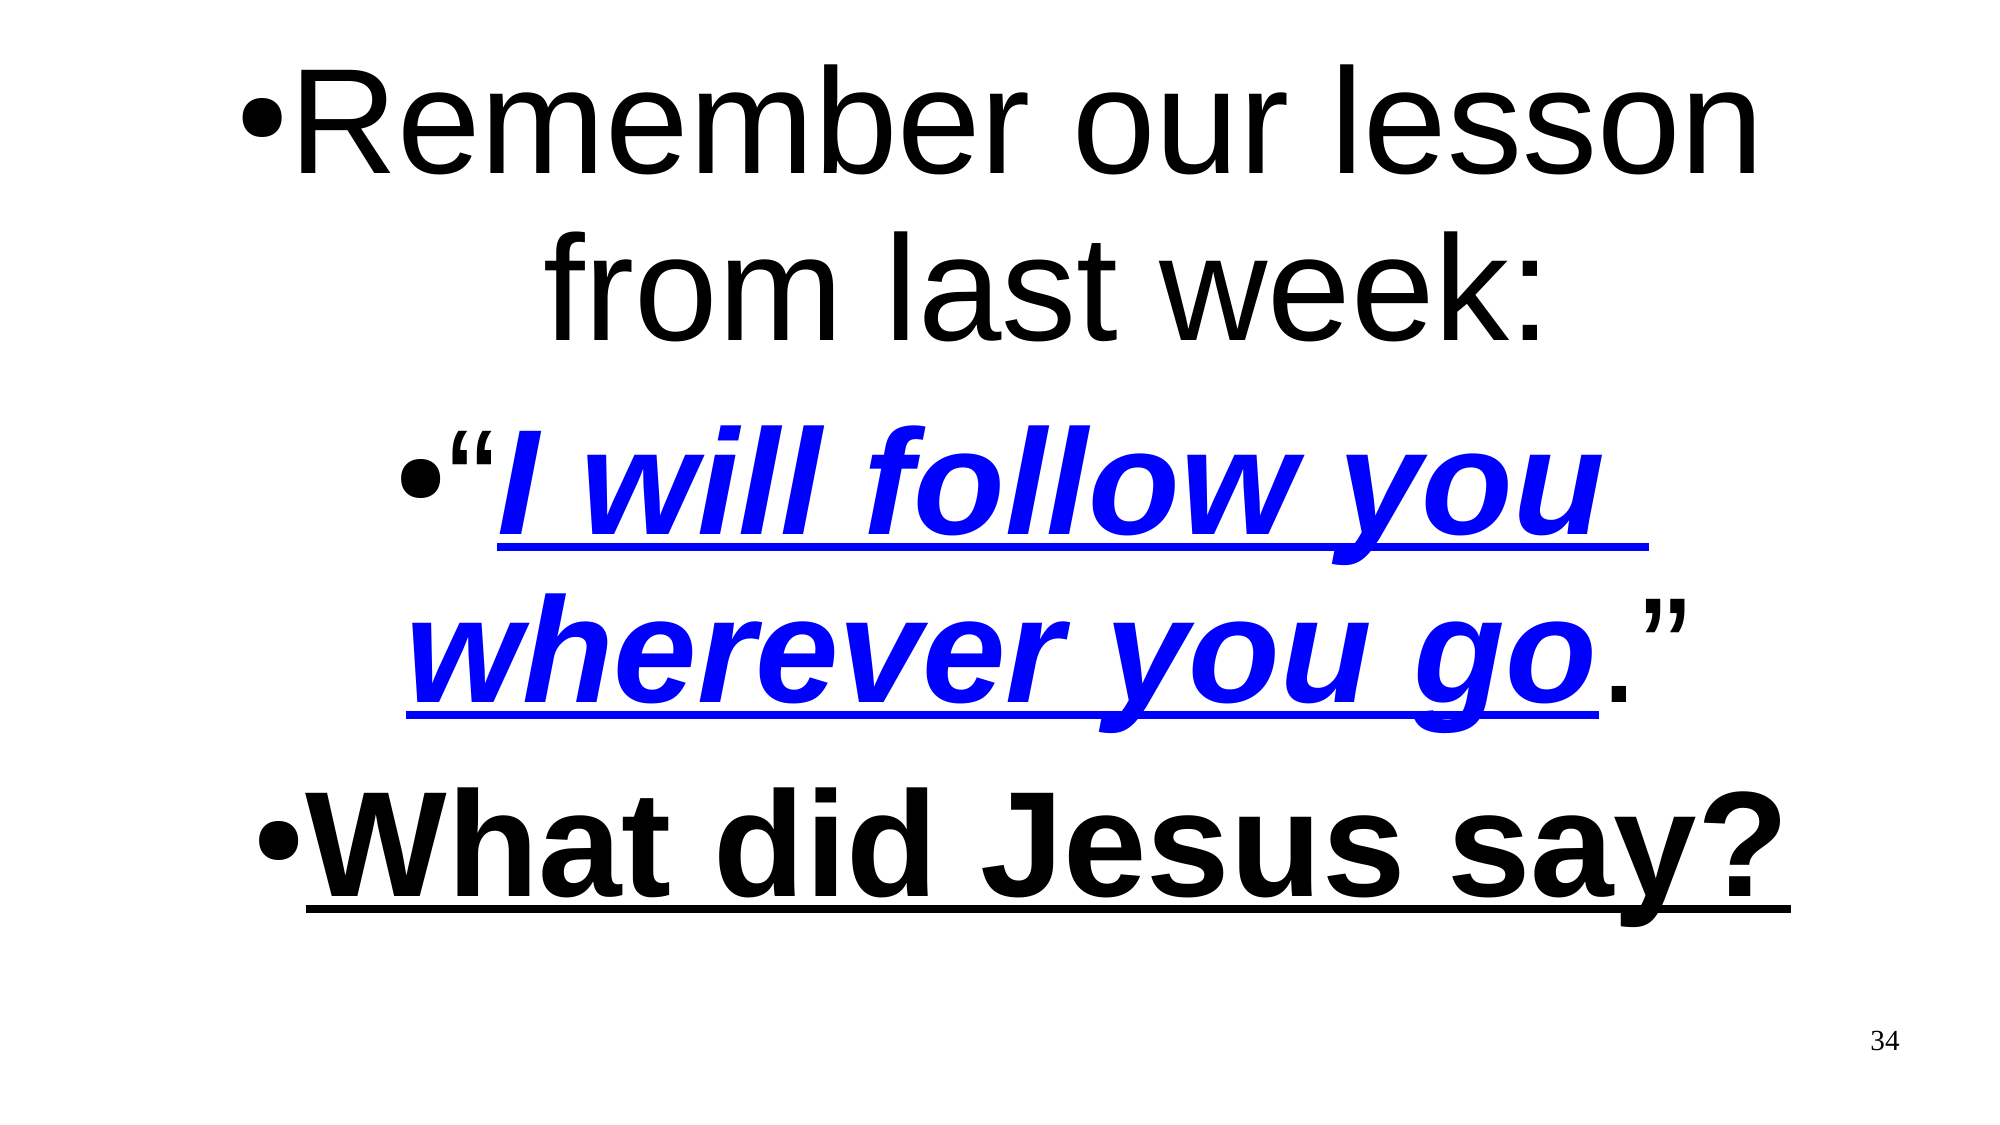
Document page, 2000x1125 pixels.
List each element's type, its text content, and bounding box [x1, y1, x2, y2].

list Remember our lesson from last week: “I will follow you wherever you go.” What did Jesus say? [37, 37, 1988, 1088]
